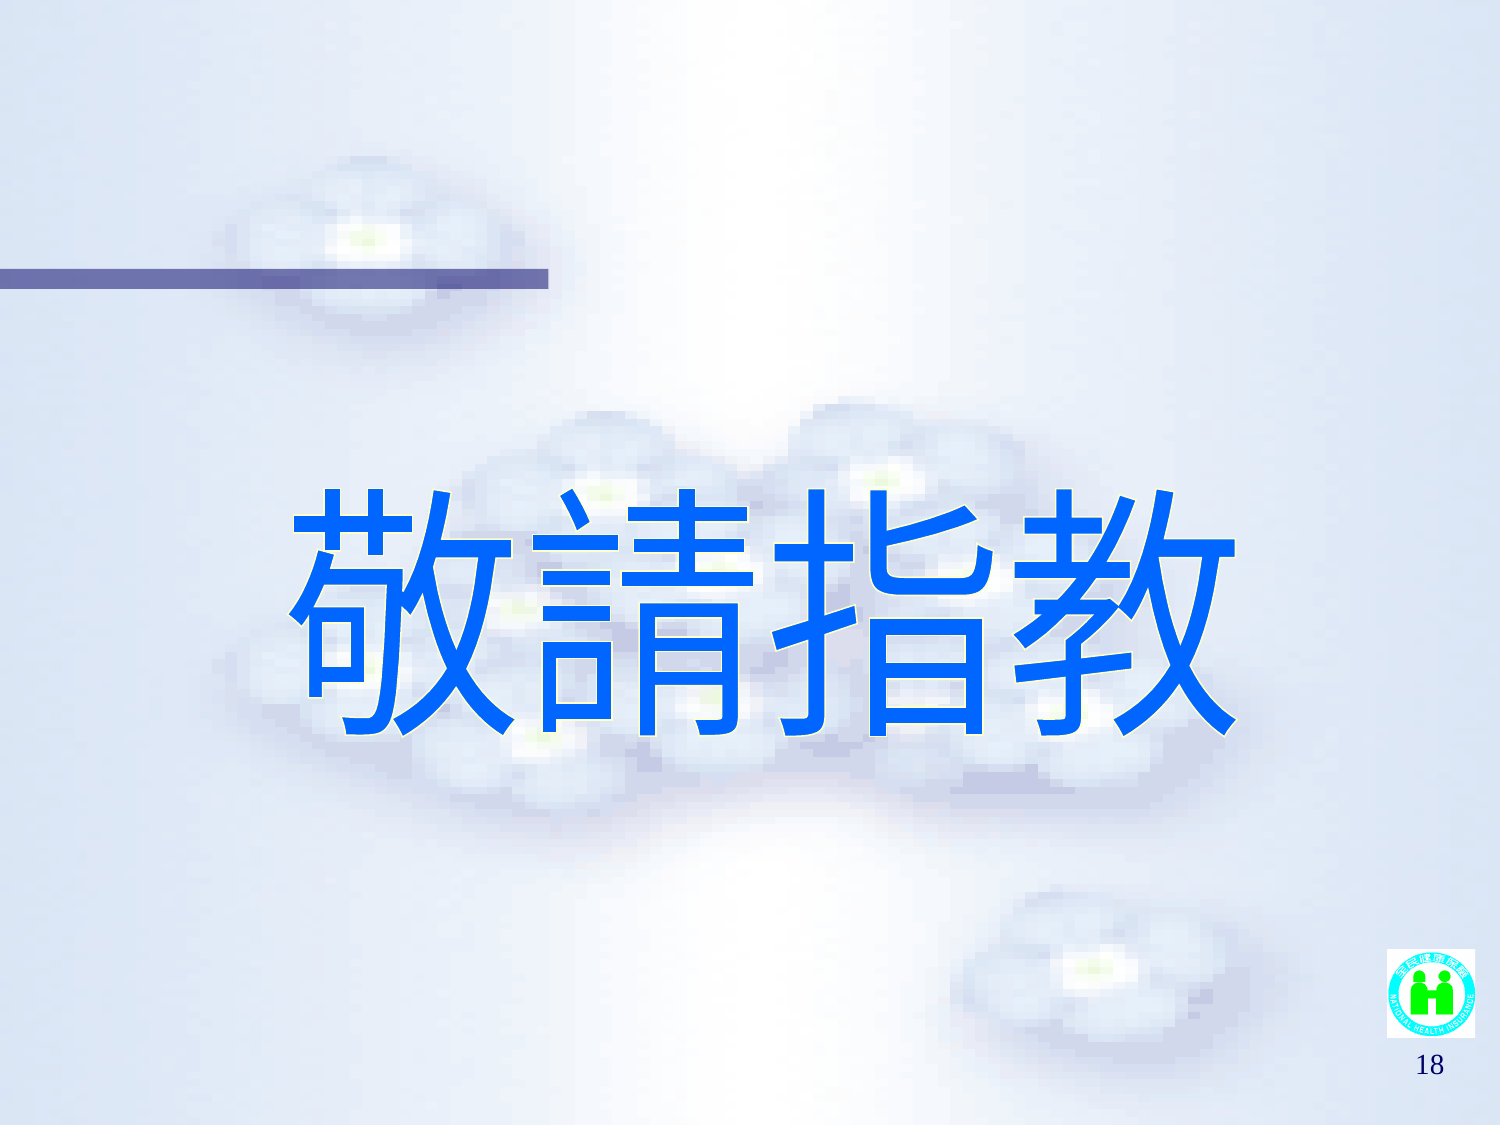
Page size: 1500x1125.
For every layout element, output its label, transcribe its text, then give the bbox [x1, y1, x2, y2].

text_box 敬請指教 [542, 605, 611, 622]
text_box 敬請指教 [869, 618, 983, 737]
text_box 敬請指教 [639, 602, 739, 737]
text_box 敬請指教 [869, 489, 994, 596]
text_box 敬請指教 [1012, 488, 1238, 738]
text_box 敬請指教 [287, 488, 517, 738]
text_box 敬請指教 [620, 488, 754, 587]
text_box 敬請指教 [558, 487, 591, 532]
text_box [1400, 1037, 1476, 1125]
text_box 敬請指教 [542, 641, 613, 734]
text_box 敬請指教 [542, 569, 611, 587]
text_box 敬請指教 [532, 534, 619, 552]
text_box 敬請指教 [770, 488, 858, 737]
